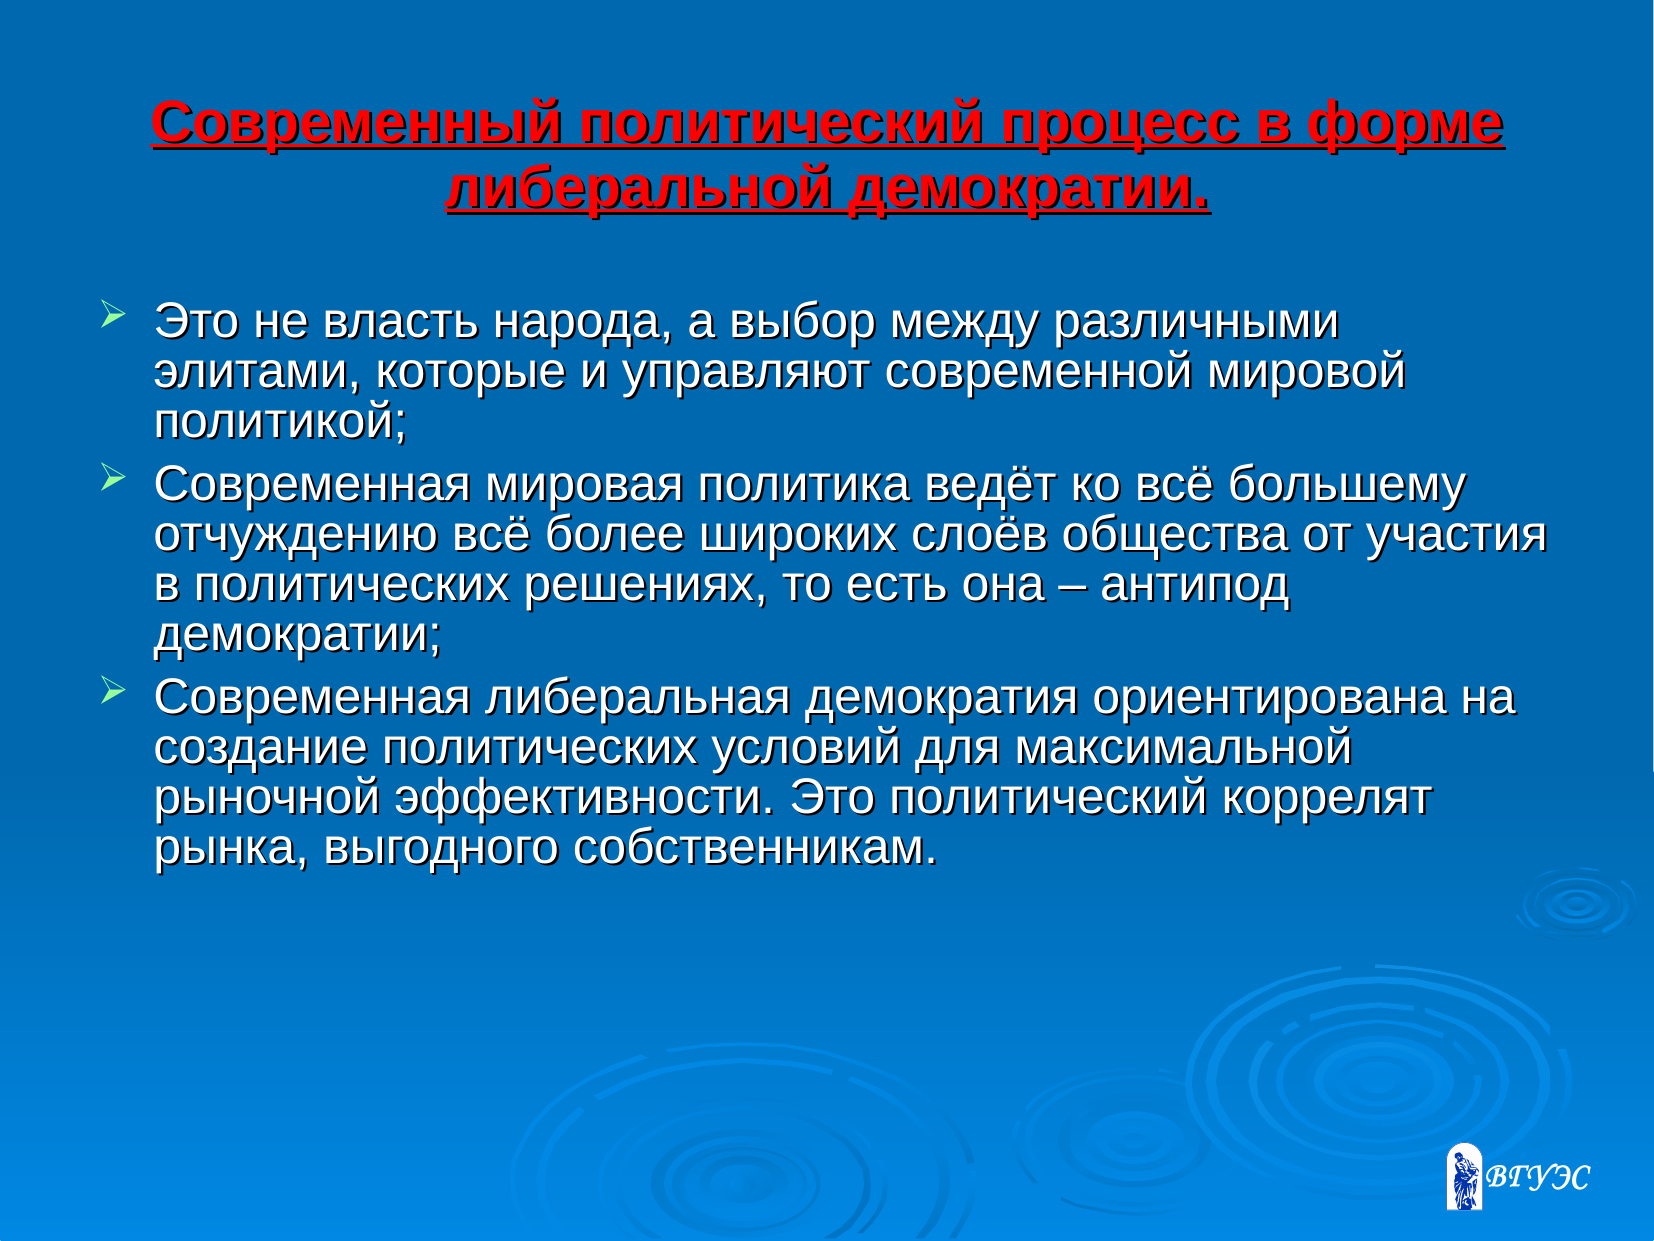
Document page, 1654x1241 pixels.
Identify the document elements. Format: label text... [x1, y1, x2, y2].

title Современный политический процесс в форме либеральной демократии. [82, 50, 1571, 257]
picture [1446, 1142, 1592, 1211]
list Это не власть народа, а выбор между различными элитами, которые и управляют современной мировой политикой; Современная мировая политика ведёт ко всё большему отчуждению всё более широких слоёв общества от участия в политических решениях, то есть она – антипод демократии; Современная либеральная демократия ориентирована на создание политических условий для максимальной рыночной эффективности. Это политический коррелят рынка, выгодного собственникам. [82, 289, 1571, 1108]
